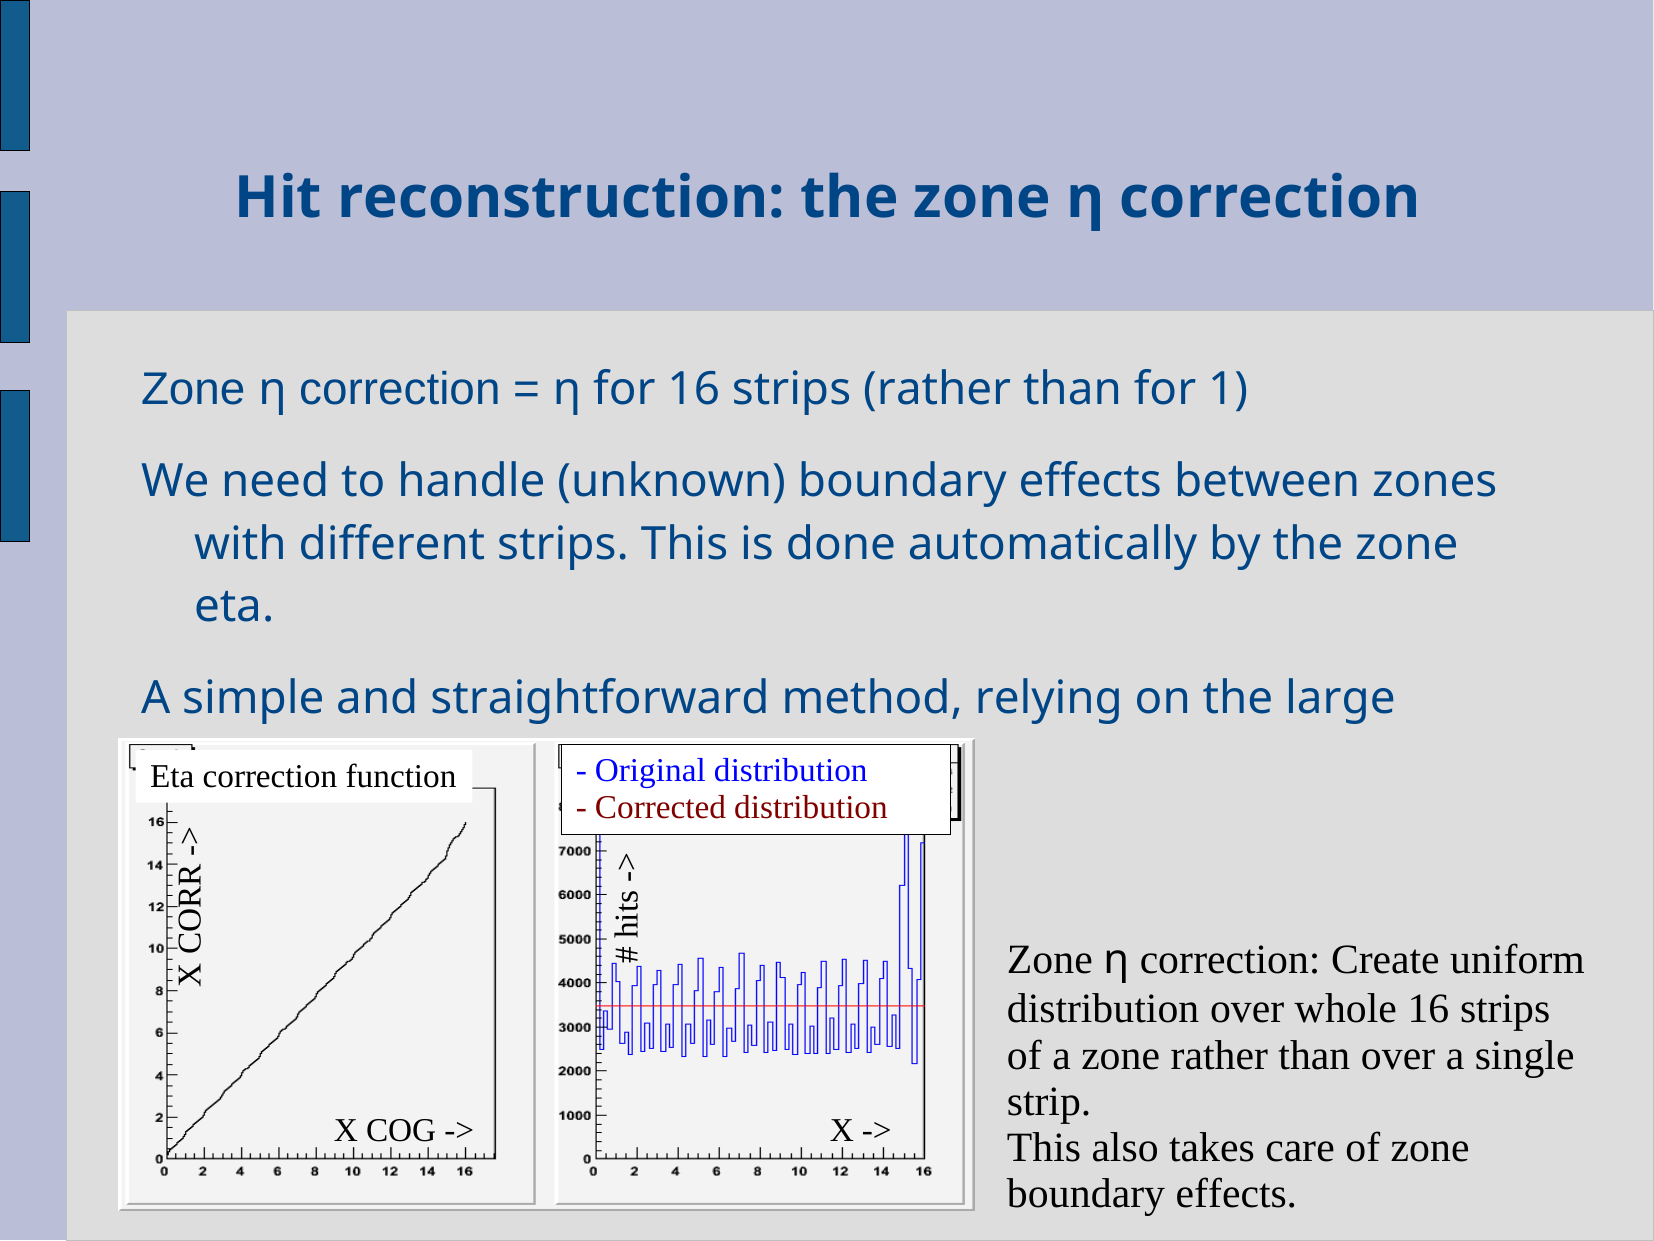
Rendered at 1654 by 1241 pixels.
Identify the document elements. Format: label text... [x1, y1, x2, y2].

text_box Eta correction function [135, 750, 473, 803]
text_box [88, 767, 443, 839]
title Hit reconstruction: the zone ƞ correction [121, 91, 1534, 299]
text_box # hits -> [600, 837, 654, 979]
text_box - Original distribution - Corrected distribution [561, 744, 951, 835]
list Zone ƞ correction = ƞ for 16 strips (rather than for 1) We need to handle (unknown) boundary effects between zones with different strips. This is done automatically by the zone eta. A simple and straightforward method, relying on the large statistics that we have. [123, 355, 1536, 1123]
text_box X -> [815, 1104, 907, 1157]
text_box X COG -> [318, 1104, 490, 1157]
picture [118, 738, 975, 1211]
text_box X CORR -> [163, 811, 217, 1003]
text_box Zone ƞ correction: Create uniform distribution over whole 16 strips of a zone rather than over a single strip. This also takes care of zone boundary effects. [992, 921, 1600, 1241]
